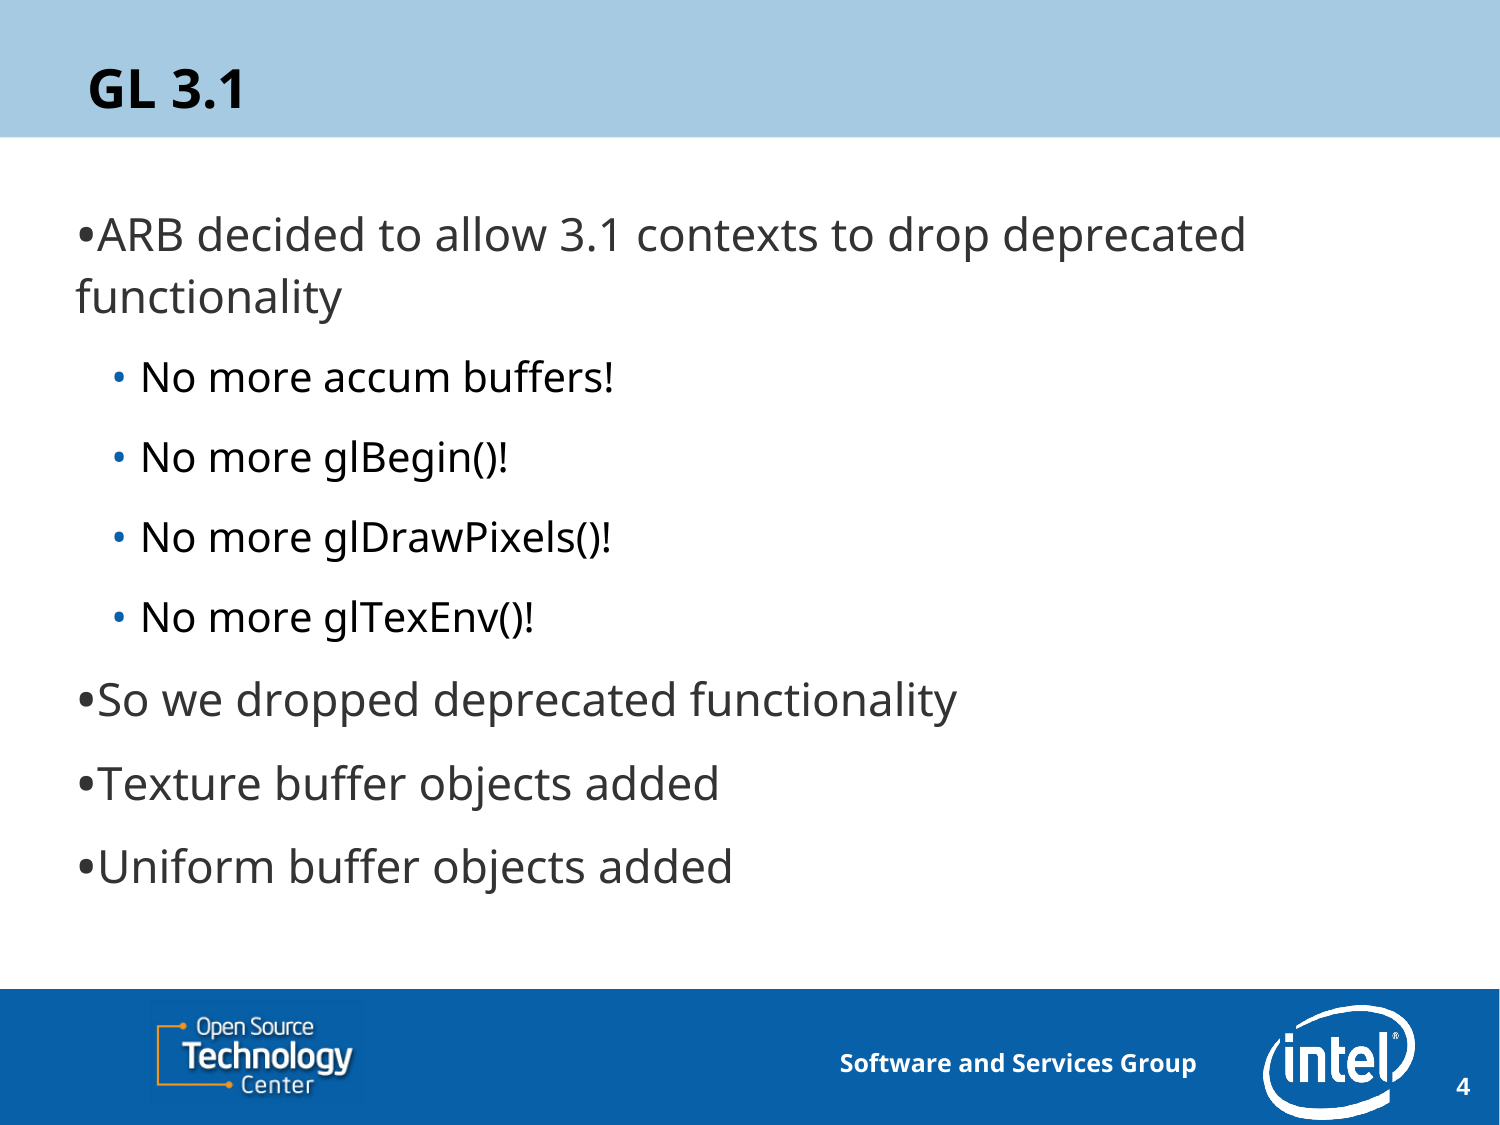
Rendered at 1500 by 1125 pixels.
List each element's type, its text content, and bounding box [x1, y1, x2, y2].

list ARB decided to allow 3.1 contexts to drop deprecated functionality No more accum buffers! No more glBegin()! No more glDrawPixels()! No more glTexEnv()! So we dropped deprecated functionality Texture buffer objects added Uniform buffer objects added [74, 202, 1425, 945]
picture [1263, 1005, 1415, 1120]
title GL 3.1 [87, 37, 1446, 138]
picture [150, 999, 365, 1106]
